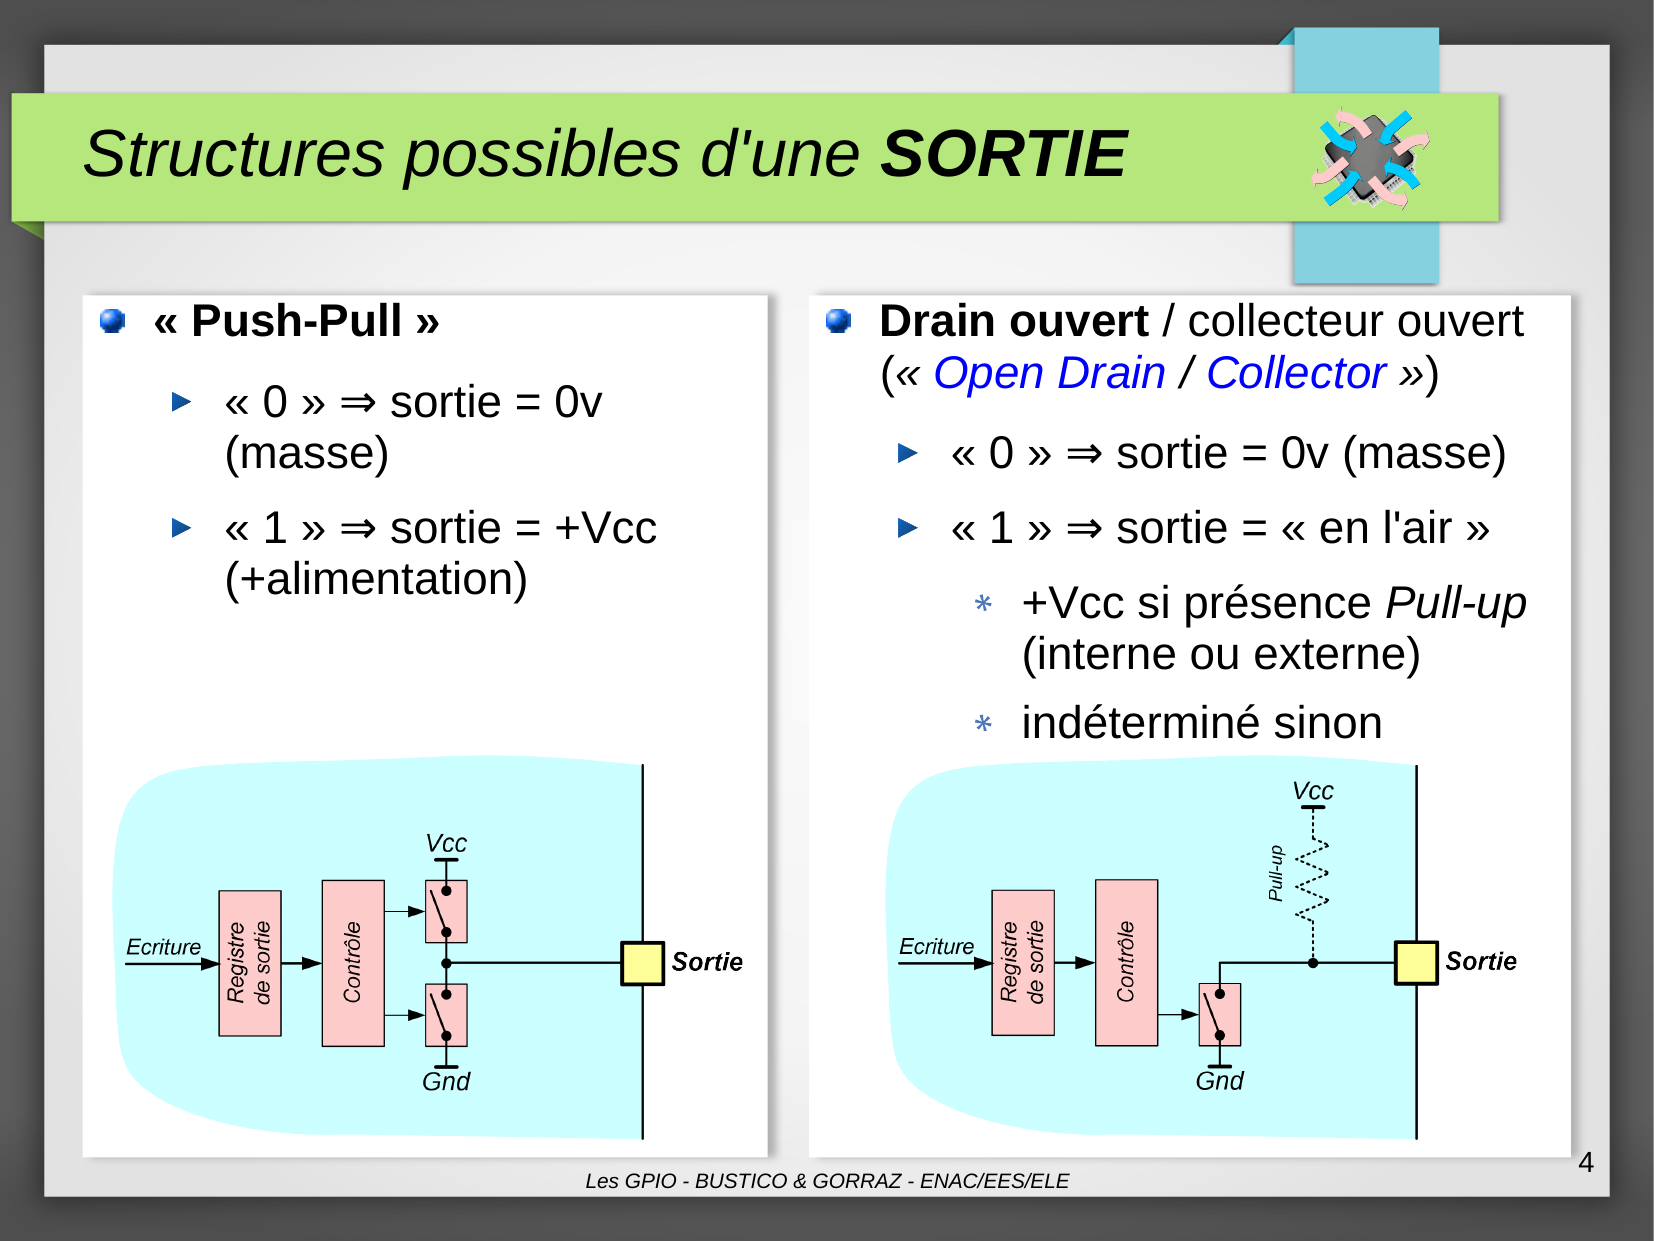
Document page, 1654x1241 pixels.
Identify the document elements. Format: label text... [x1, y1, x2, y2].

list « Push-Pull » « 0 » ⇒ sortie = 0v (masse) « 1 » ⇒ sortie = +Vcc (+alimentation) [82, 295, 768, 1158]
picture [0, 0, 1654, 1241]
list Drain ouvert / collecteur ouvert (« Open Drain / Collector ») « 0 » ⇒ sortie = 0v (masse) « 1 » ⇒ sortie = « en l'air » +Vcc si présence Pull-up (interne ou externe) indéterminé sinon [809, 295, 1571, 1158]
title Structures possibles d'une SORTIE [82, 94, 1264, 213]
